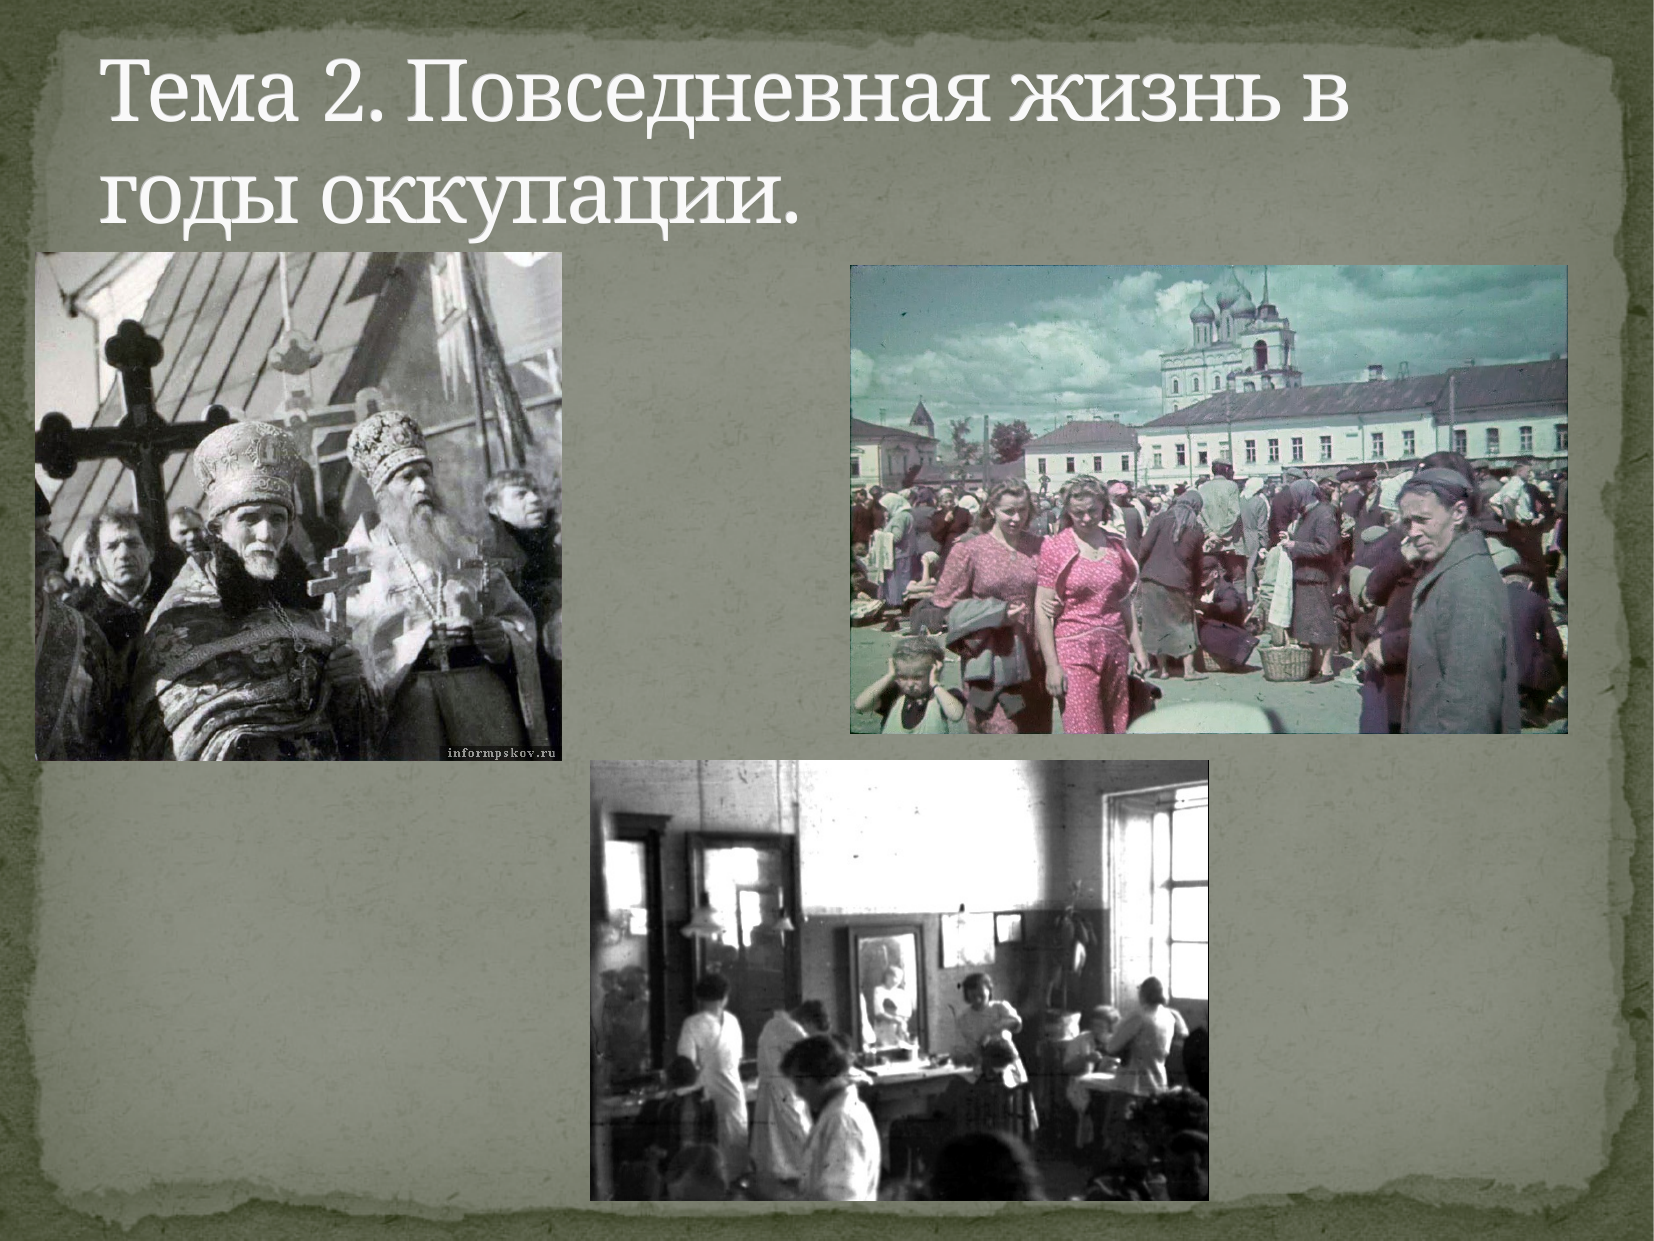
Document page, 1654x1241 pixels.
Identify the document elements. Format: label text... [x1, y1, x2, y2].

title Тема 2. Повседневная жизнь в годы оккупации. [82, 27, 1571, 249]
picture [590, 760, 1209, 1201]
picture [850, 265, 1568, 734]
picture [35, 252, 562, 761]
